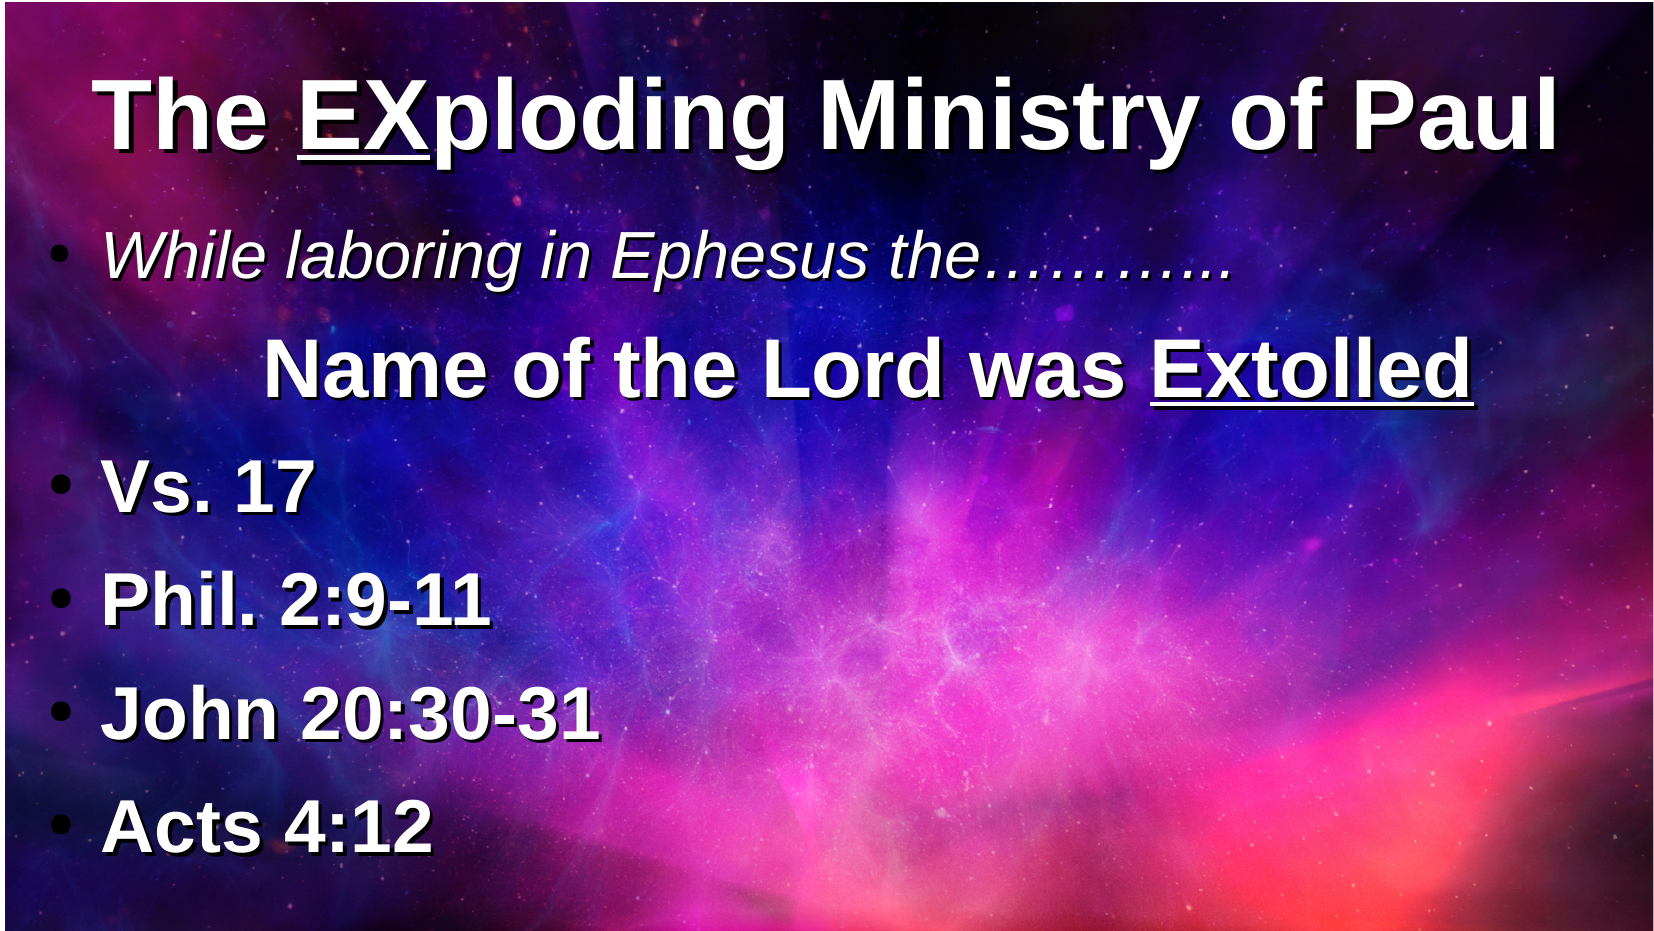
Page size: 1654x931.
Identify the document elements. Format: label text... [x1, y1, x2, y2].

list While laboring in Ephesus the………... Name of the Lord was Extolled Vs. 17 Phil. 2:9-11 John 20:30-31 Acts 4:12 [30, 217, 1636, 916]
picture [5, 2, 1654, 931]
title The EXploding Ministry of Paul [82, 37, 1571, 193]
